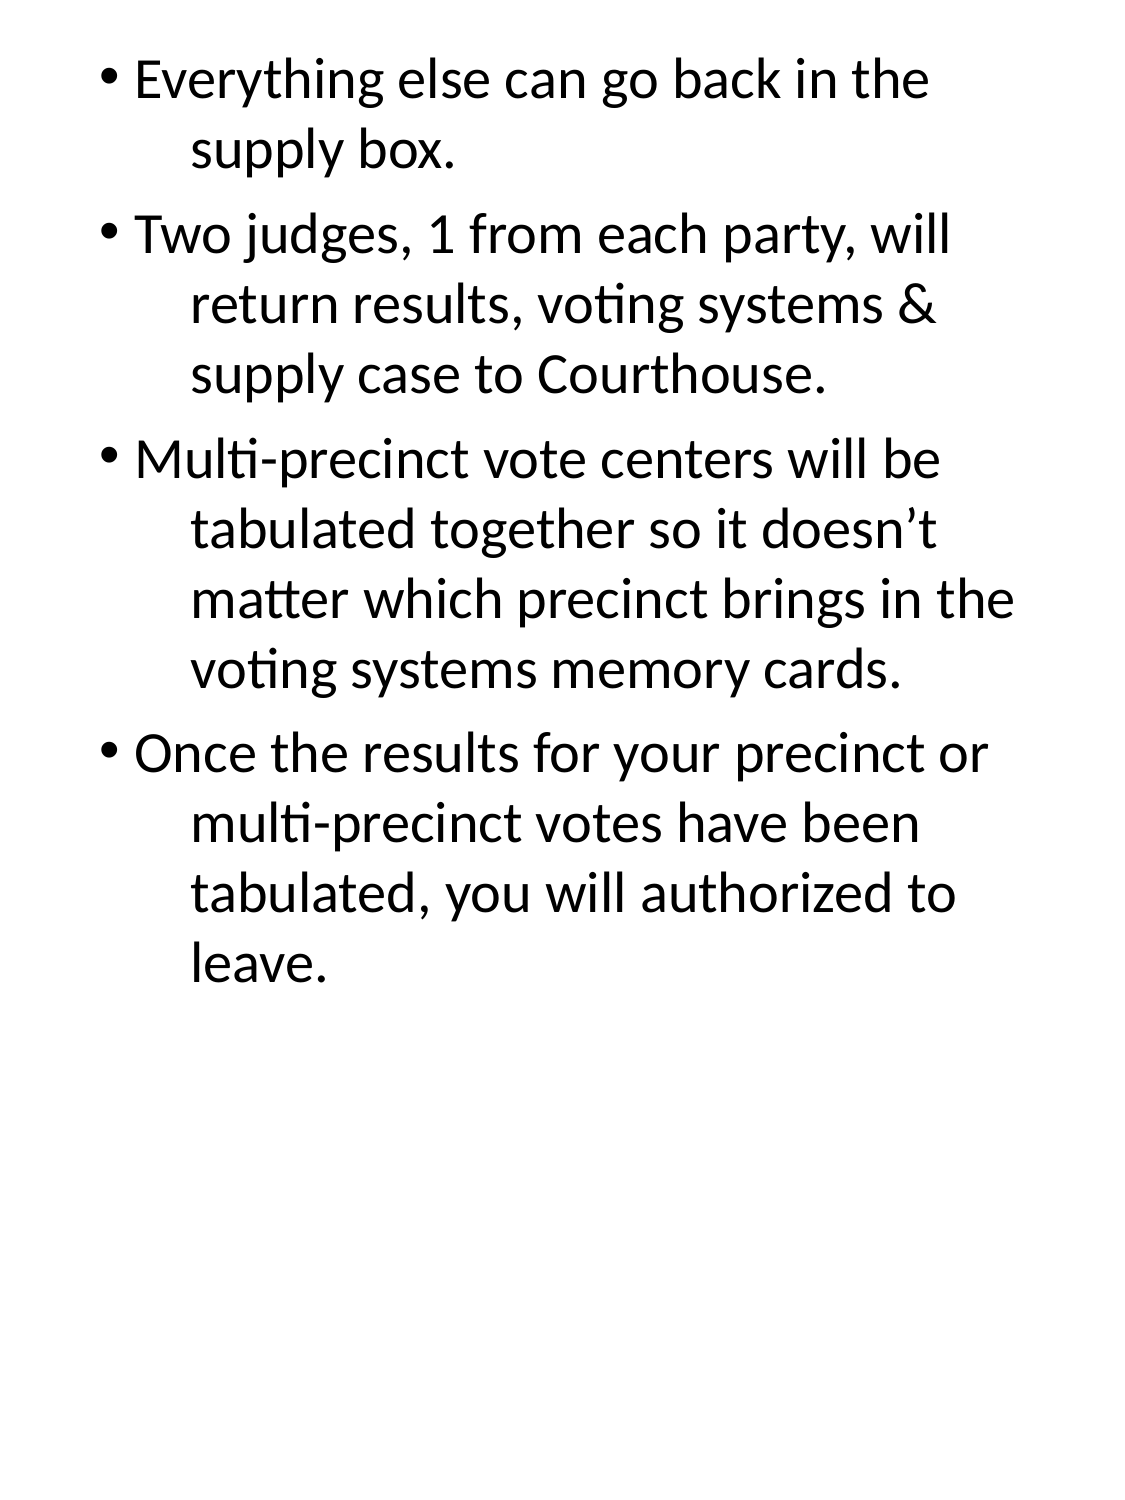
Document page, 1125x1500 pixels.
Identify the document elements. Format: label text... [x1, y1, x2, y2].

text_box Everything else can go back in the supply box. Two judges, 1 from each party, will return results, voting systems & supply case to Courthouse. Multi-precinct vote centers will be tabulated together so it doesn’t matter which precinct brings in the voting systems memory cards. Once the results for your precinct or multi-precinct votes have been tabulated, you will authorized to leave. [84, 33, 1041, 1334]
